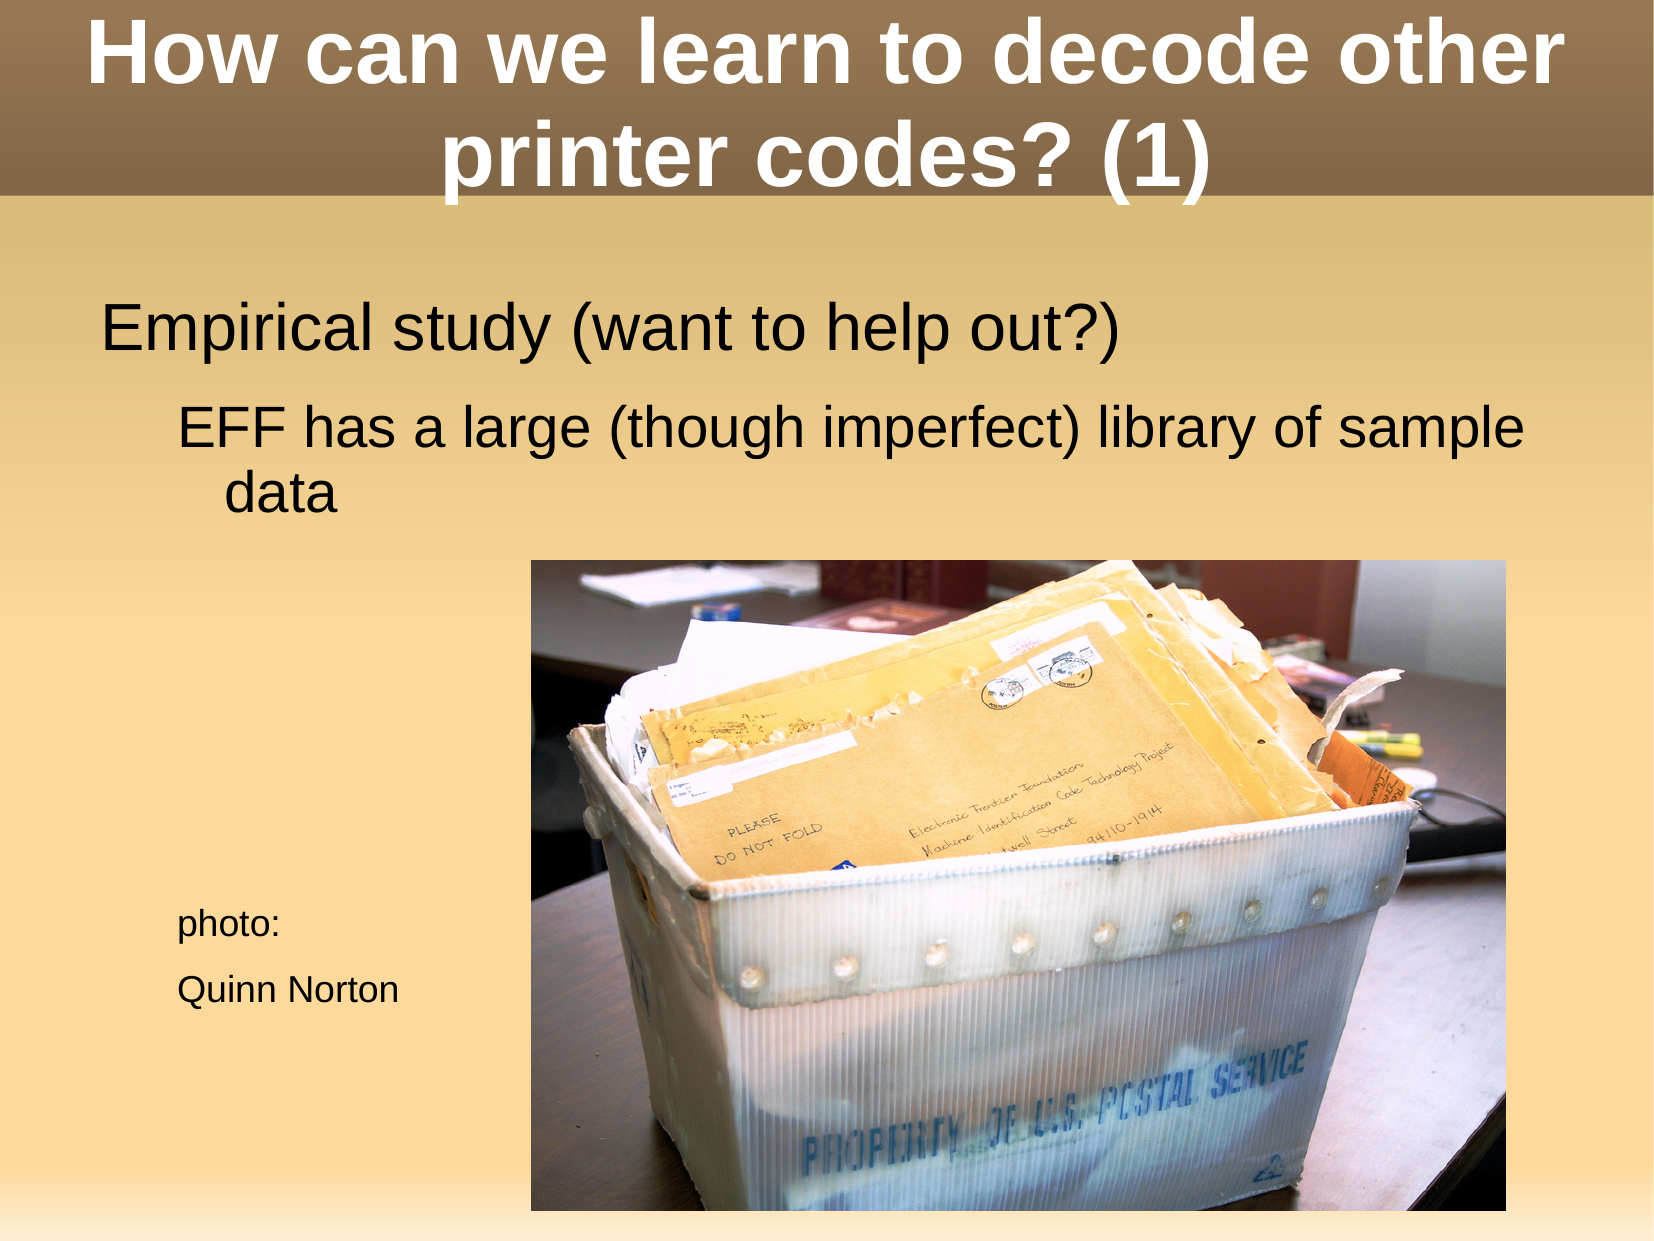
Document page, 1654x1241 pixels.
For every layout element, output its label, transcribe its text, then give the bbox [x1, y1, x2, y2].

title How can we learn to decode other printer codes? (1) [59, 0, 1595, 211]
picture [0, 0, 1654, 1241]
list Empirical study (want to help out?) EFF has a large (though imperfect) library of sample data photo: Quinn Norton [82, 290, 1571, 1109]
